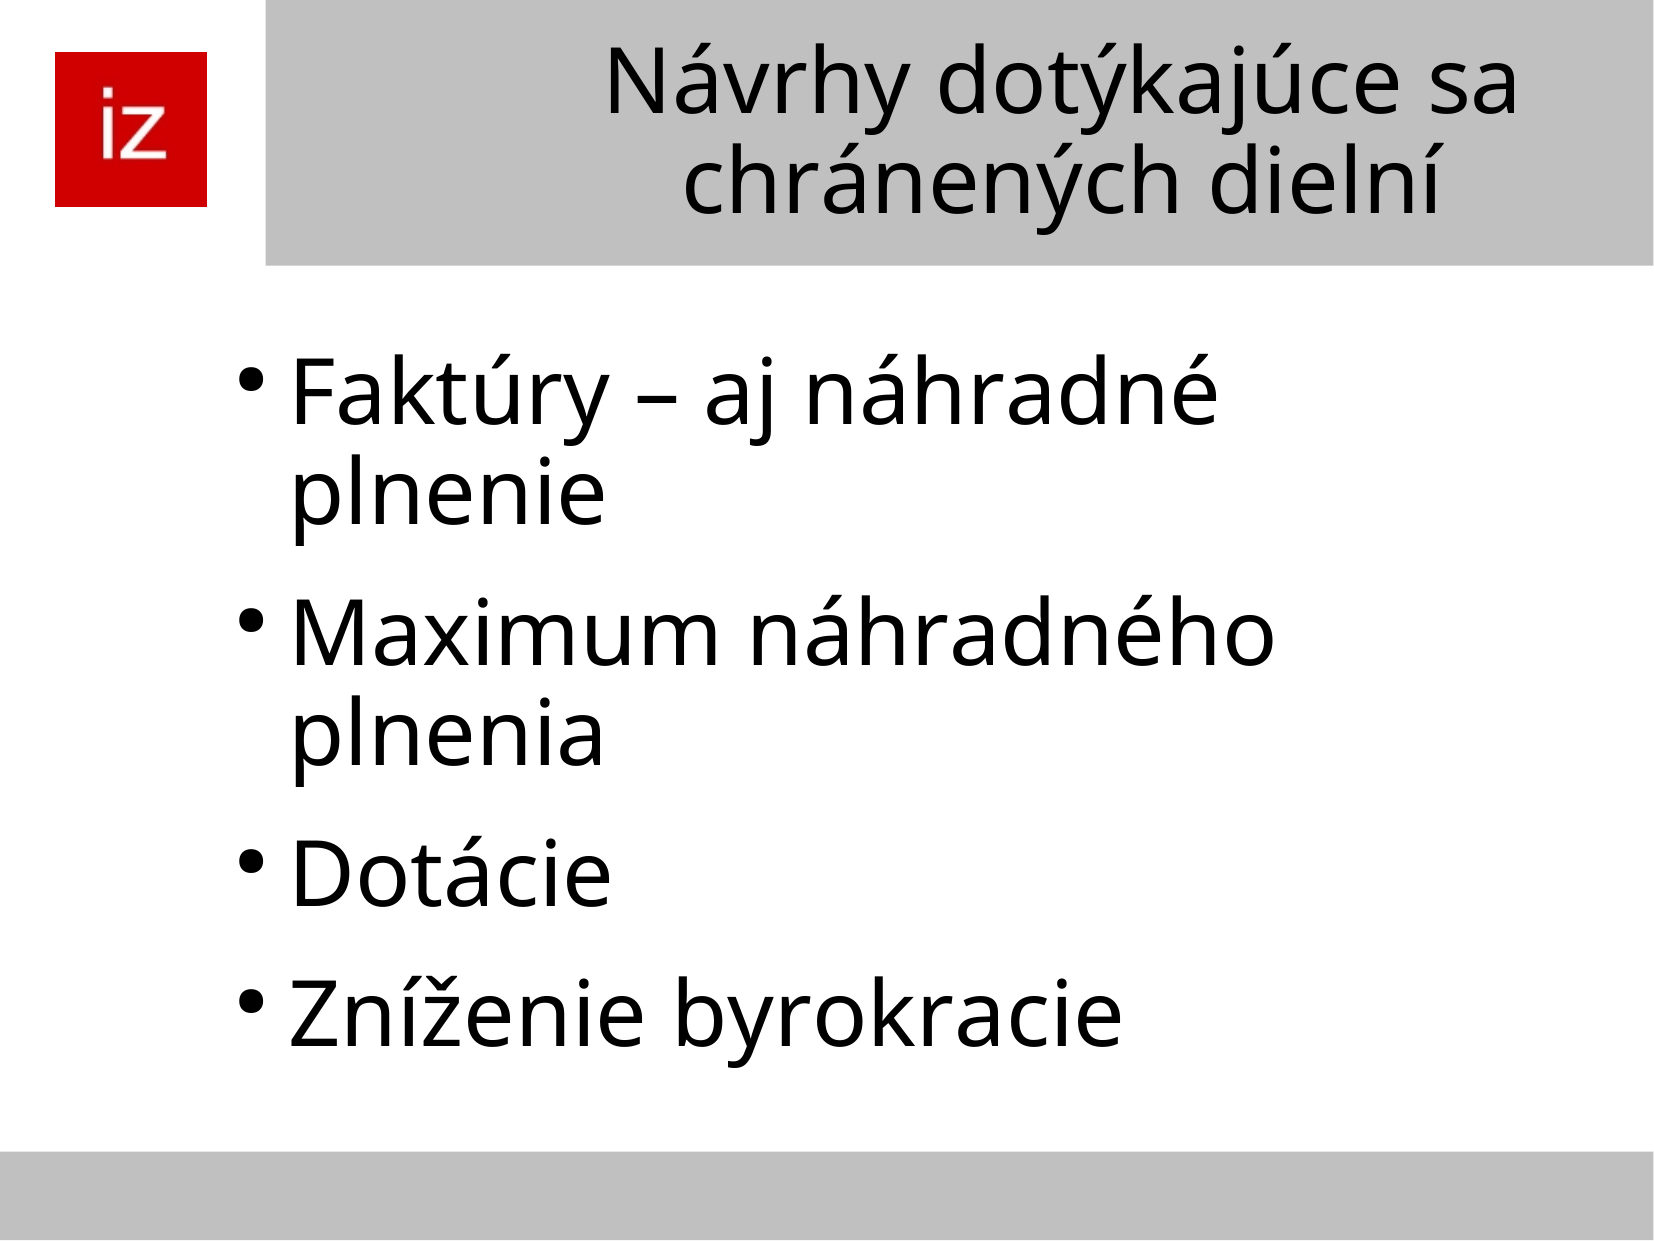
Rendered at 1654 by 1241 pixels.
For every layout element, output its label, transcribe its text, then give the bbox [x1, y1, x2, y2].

title Návrhy dotýkajúce sa chránených dielní [561, 29, 1565, 237]
list Faktúry – aj náhradné plnenie Maximum náhradného plnenia Dotácie Zníženie byrokracie [121, 344, 1533, 1126]
picture [55, 52, 207, 207]
